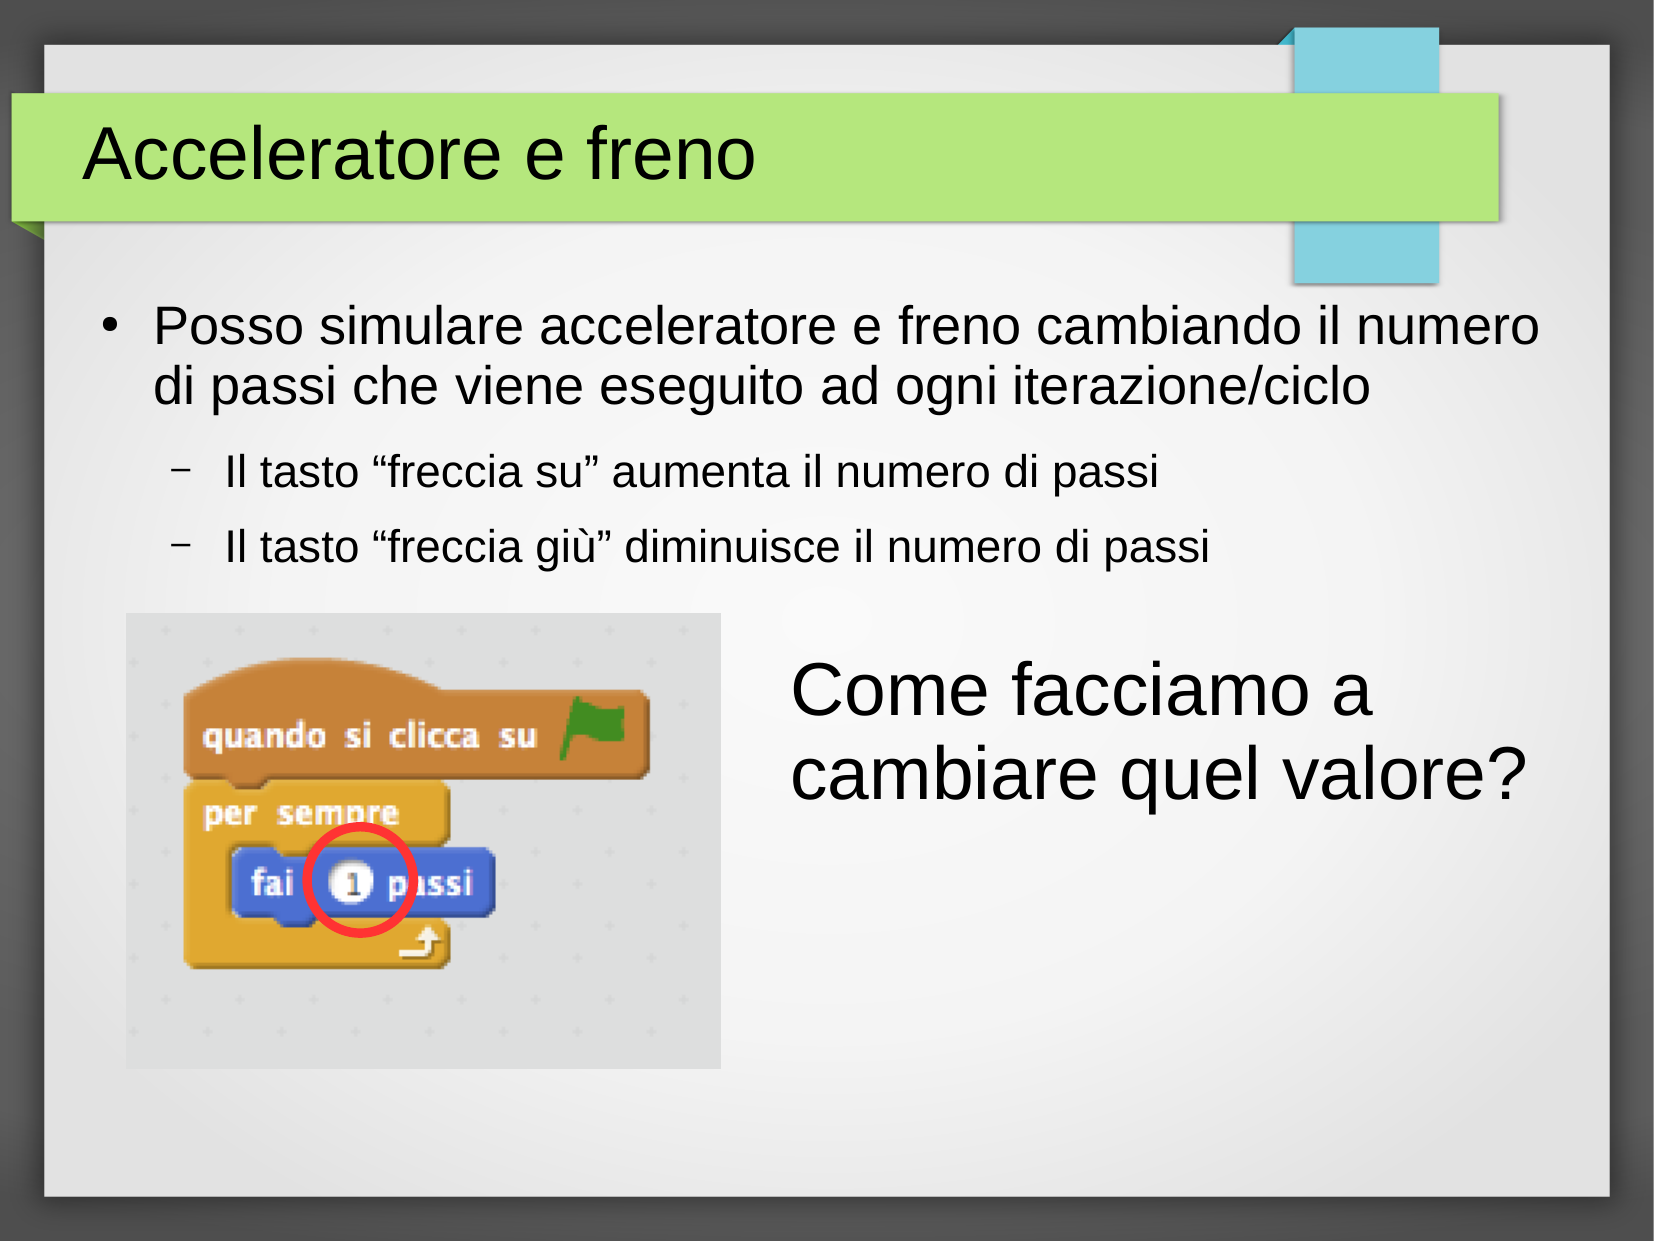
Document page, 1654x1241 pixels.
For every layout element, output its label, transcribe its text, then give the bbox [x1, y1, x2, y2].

list Posso simulare acceleratore e freno cambiando il numero di passi che viene eseguito ad ogni iterazione/ciclo Il tasto “freccia su” aumenta il numero di passi Il tasto “freccia giù” diminuisce il numero di passi [82, 295, 1571, 603]
text_box Come facciamo a cambiare quel valore? [775, 640, 1548, 981]
picture [0, 0, 1654, 1241]
title Acceleratore e freno [82, 94, 1264, 213]
